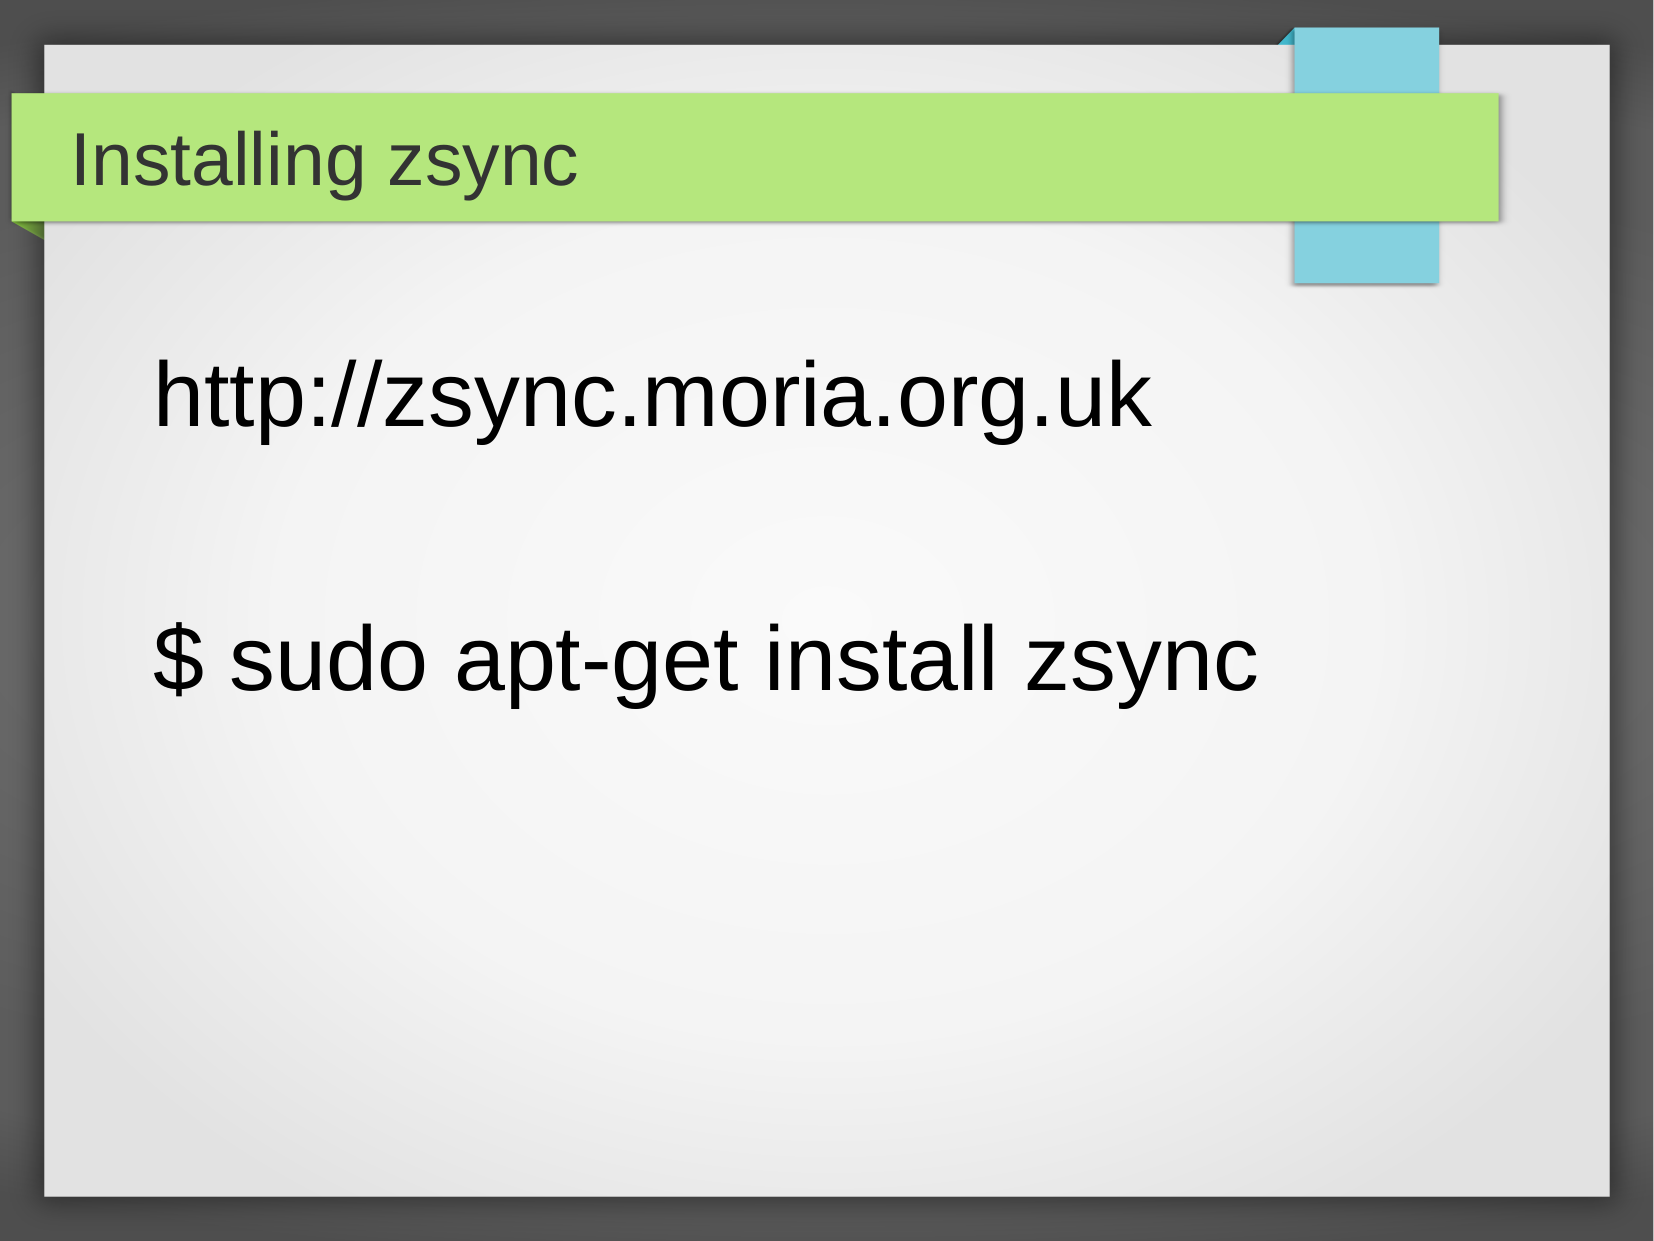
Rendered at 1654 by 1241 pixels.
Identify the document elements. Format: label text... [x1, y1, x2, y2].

list http://zsync.moria.org.uk $ sudo apt-get install zsync [82, 343, 1538, 1063]
picture [0, 0, 1654, 1241]
title Installing zsync [70, 106, 1229, 213]
